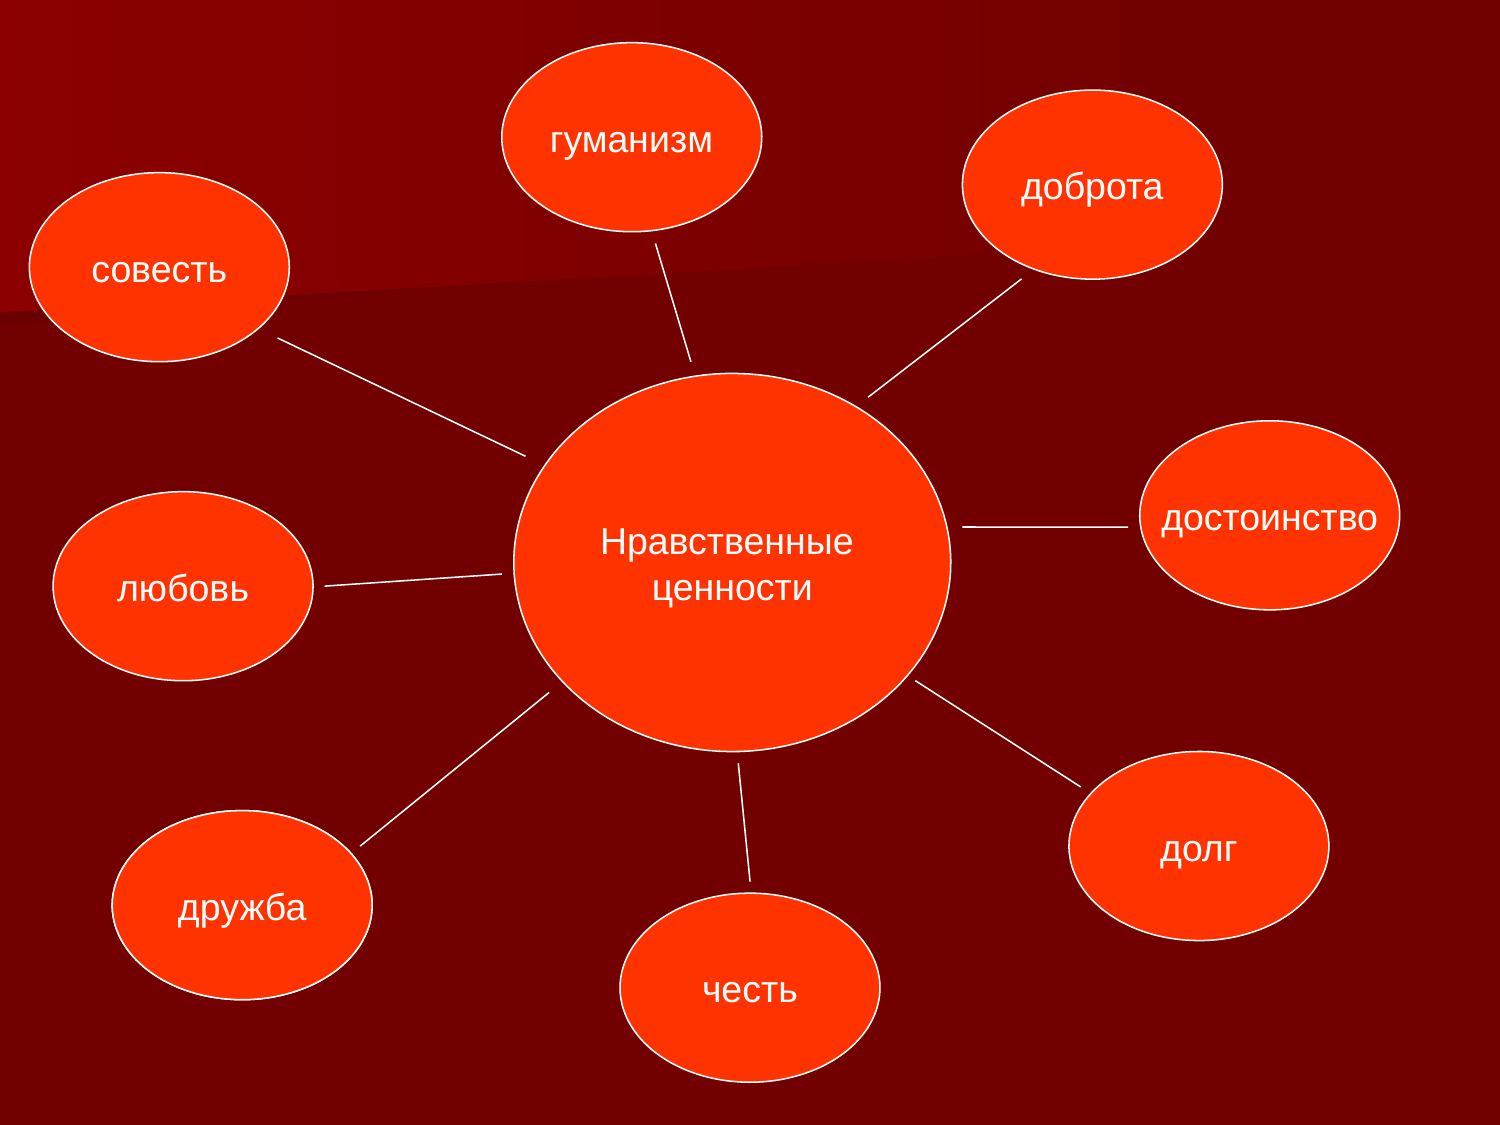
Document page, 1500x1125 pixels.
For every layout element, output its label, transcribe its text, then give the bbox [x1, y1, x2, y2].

text_box долг [1068, 751, 1329, 941]
text_box любовь [53, 491, 314, 681]
text_box гуманизм [501, 42, 762, 232]
text_box достоинство [1139, 420, 1400, 610]
text_box дружба [112, 810, 373, 1000]
text_box честь [620, 893, 880, 1083]
text_box доброта [962, 90, 1223, 280]
text_box Нравственные ценности [513, 373, 951, 752]
text_box совесть [29, 172, 290, 362]
